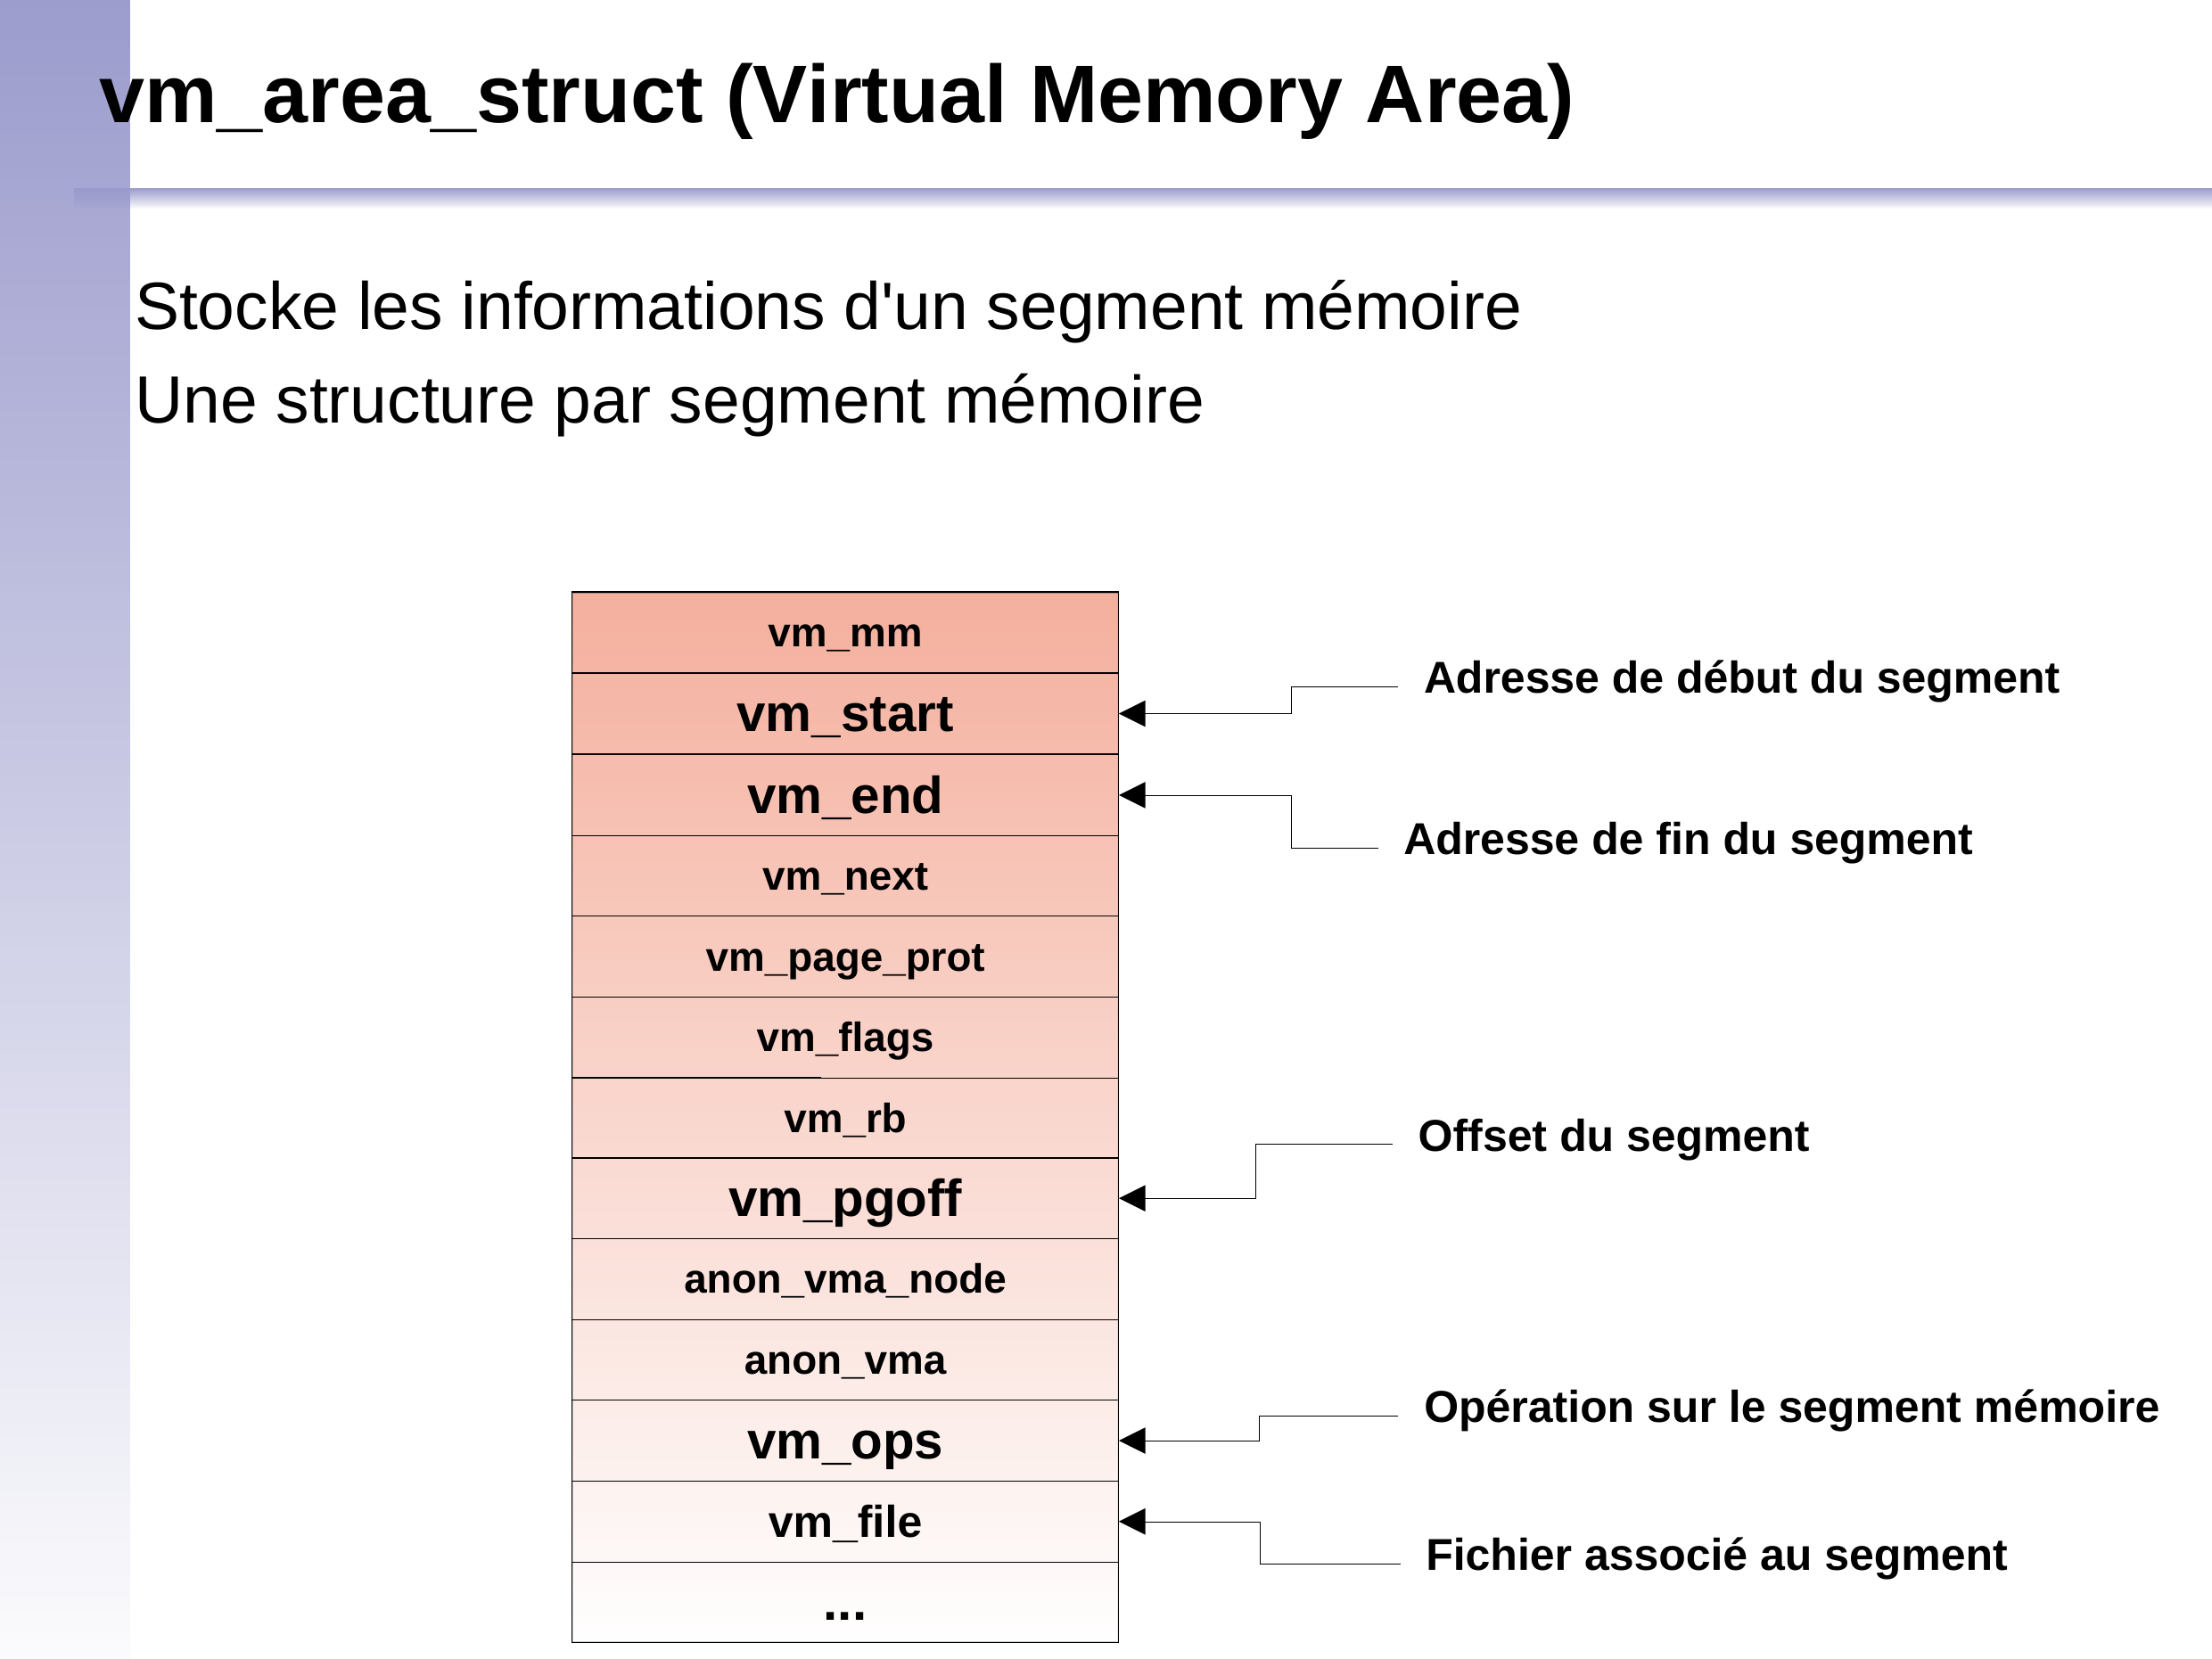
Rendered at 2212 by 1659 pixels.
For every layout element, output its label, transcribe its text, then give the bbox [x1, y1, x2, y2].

text_box vm_end [572, 754, 1119, 835]
text_box vm_file [572, 1481, 1119, 1563]
text_box Fichier associé au segment [1400, 1523, 2052, 1605]
text_box vm_rb [572, 1078, 1119, 1157]
text_box vm_next [572, 835, 1119, 916]
text_box anon_vma [572, 1319, 1119, 1400]
text_box vm_mm [572, 591, 1119, 673]
text_box vm_page_prot [572, 916, 1119, 997]
text_box vm_flags [572, 997, 1119, 1078]
text_box vm_ops [572, 1400, 1119, 1481]
text_box Adresse de fin du segment [1377, 808, 2018, 889]
text_box ... [572, 1563, 1119, 1643]
text_box vm_start [572, 673, 1119, 754]
title vm_area_struct (Virtual Memory Area) [99, 0, 2212, 189]
text_box Adresse de début du segment [1398, 645, 2108, 727]
text_box Offset du segment [1392, 1104, 1845, 1185]
text_box Opération sur le segment mémoire [1398, 1375, 2212, 1457]
text_box vm_pgoff [572, 1157, 1119, 1238]
list Stocke les informations d'un segment mémoire Une structure par segment mémoire [124, 268, 2139, 1659]
text_box anon_vma_node [572, 1238, 1119, 1319]
